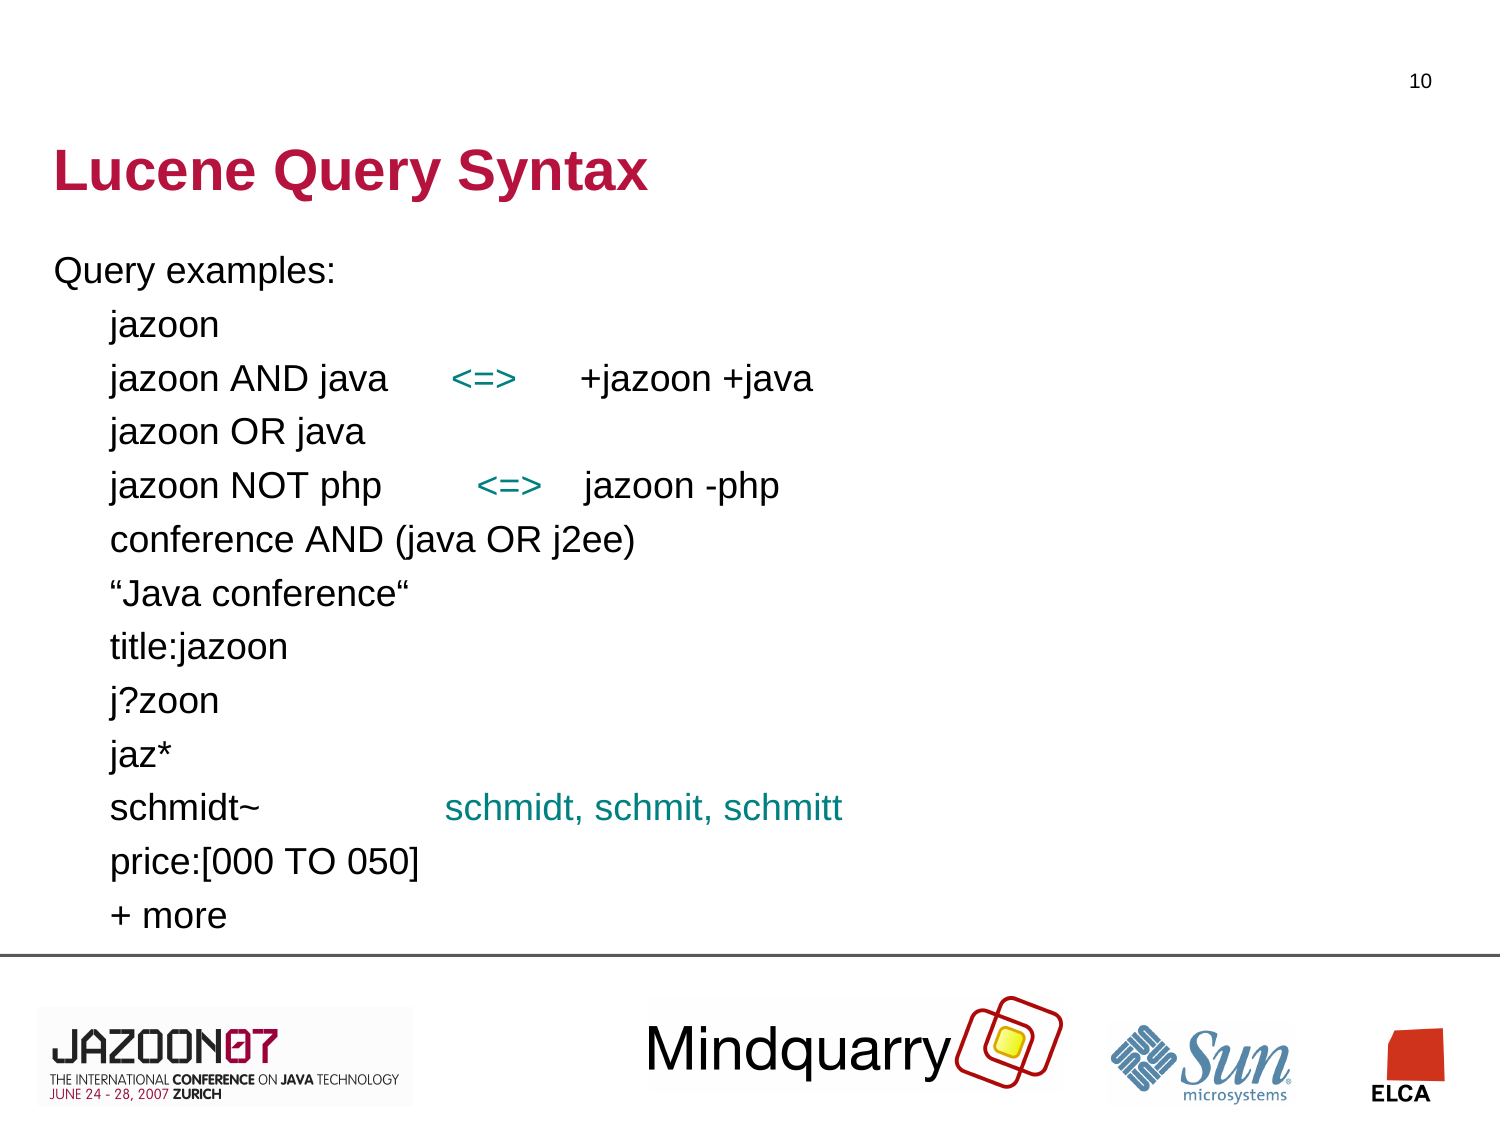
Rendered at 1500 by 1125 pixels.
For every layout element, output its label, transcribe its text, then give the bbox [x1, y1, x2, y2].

picture [38, 1007, 413, 1106]
picture [1107, 1021, 1294, 1107]
picture [649, 996, 1063, 1093]
title Lucene Query Syntax [53, 119, 1447, 231]
picture [1370, 1025, 1446, 1105]
list Query examples: jazoon jazoon AND java <=> +jazoon +java jazoon OR java jazoon NOT php <=> jazoon -php conference AND (java OR j2ee) “Java conference“ title:jazoon j?zoon jaz* schmidt~ schmidt, schmit, schmitt price:[000 TO 050] + more [53, 249, 1451, 990]
